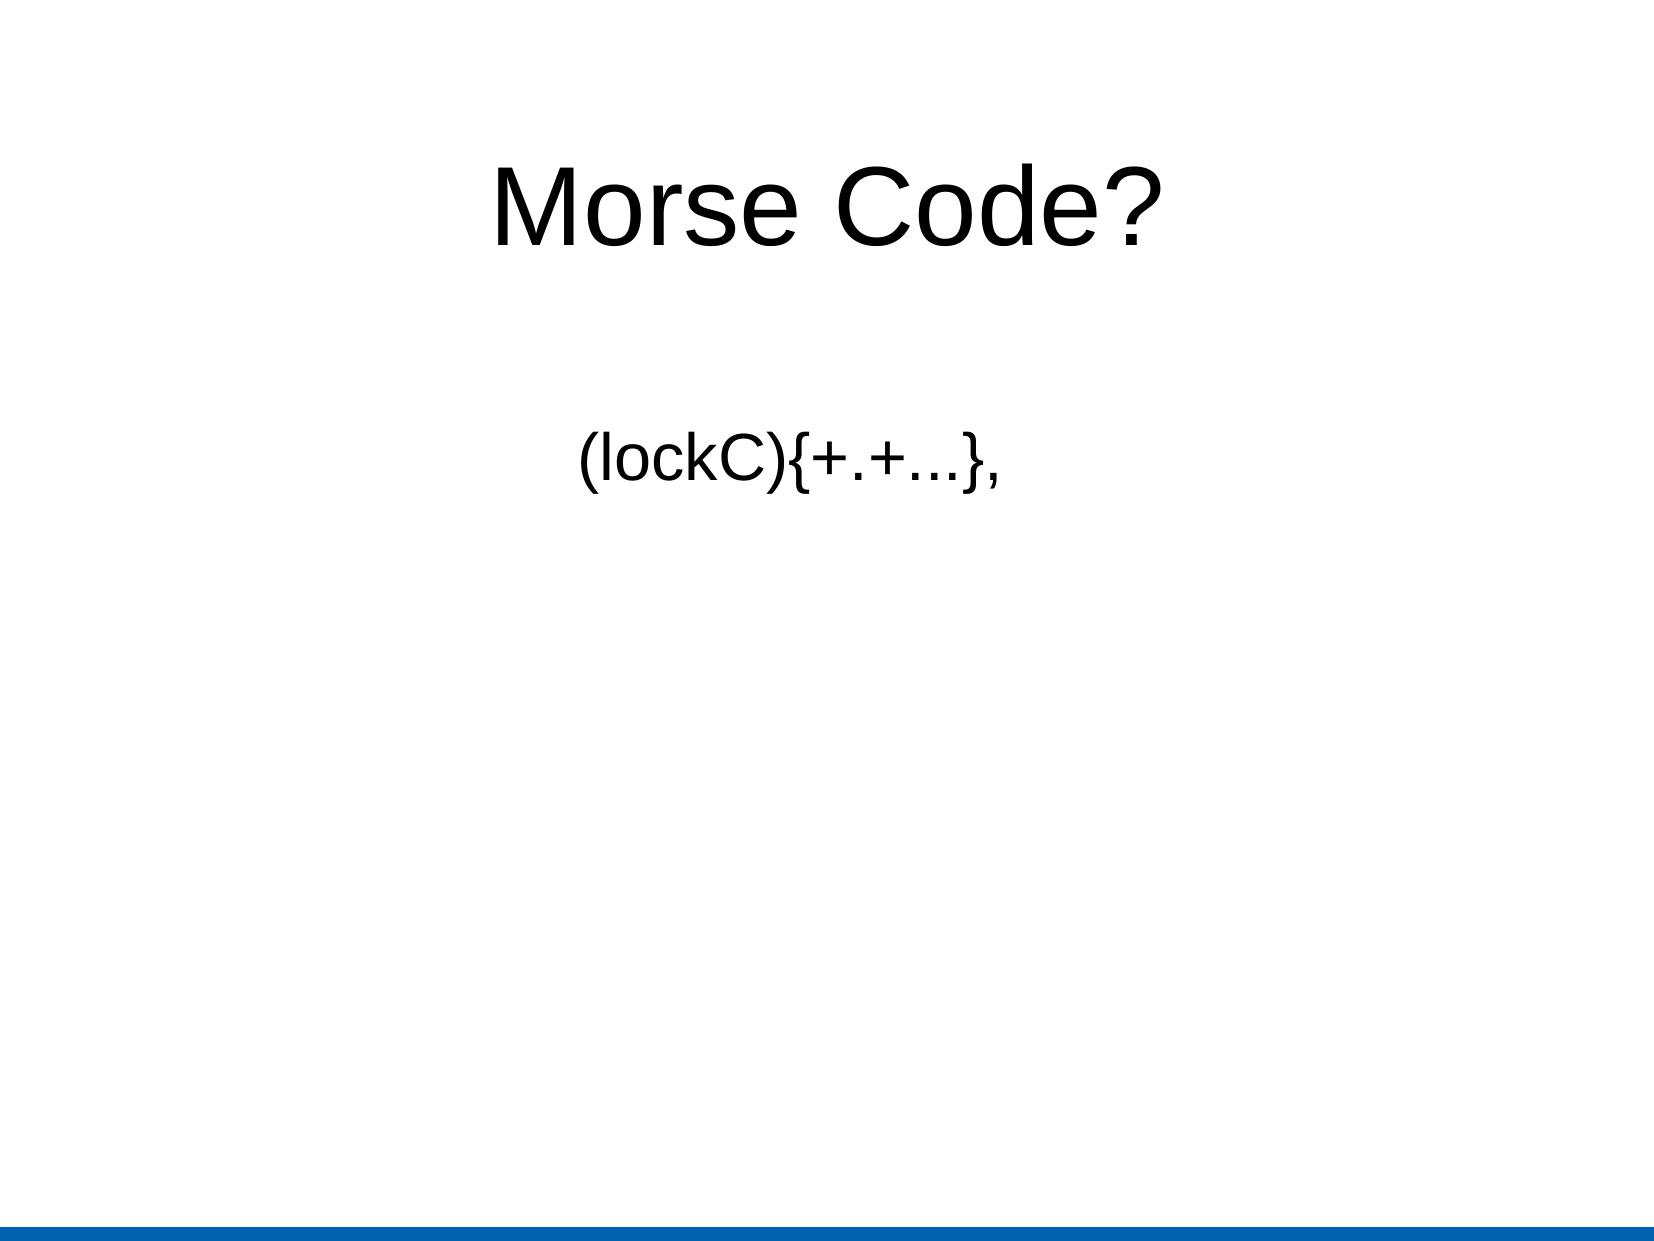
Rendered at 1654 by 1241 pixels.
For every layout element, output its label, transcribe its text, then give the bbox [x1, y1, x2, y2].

title Morse Code? [121, 110, 1534, 303]
text_box (lockC){+.+...}, [562, 412, 1126, 503]
